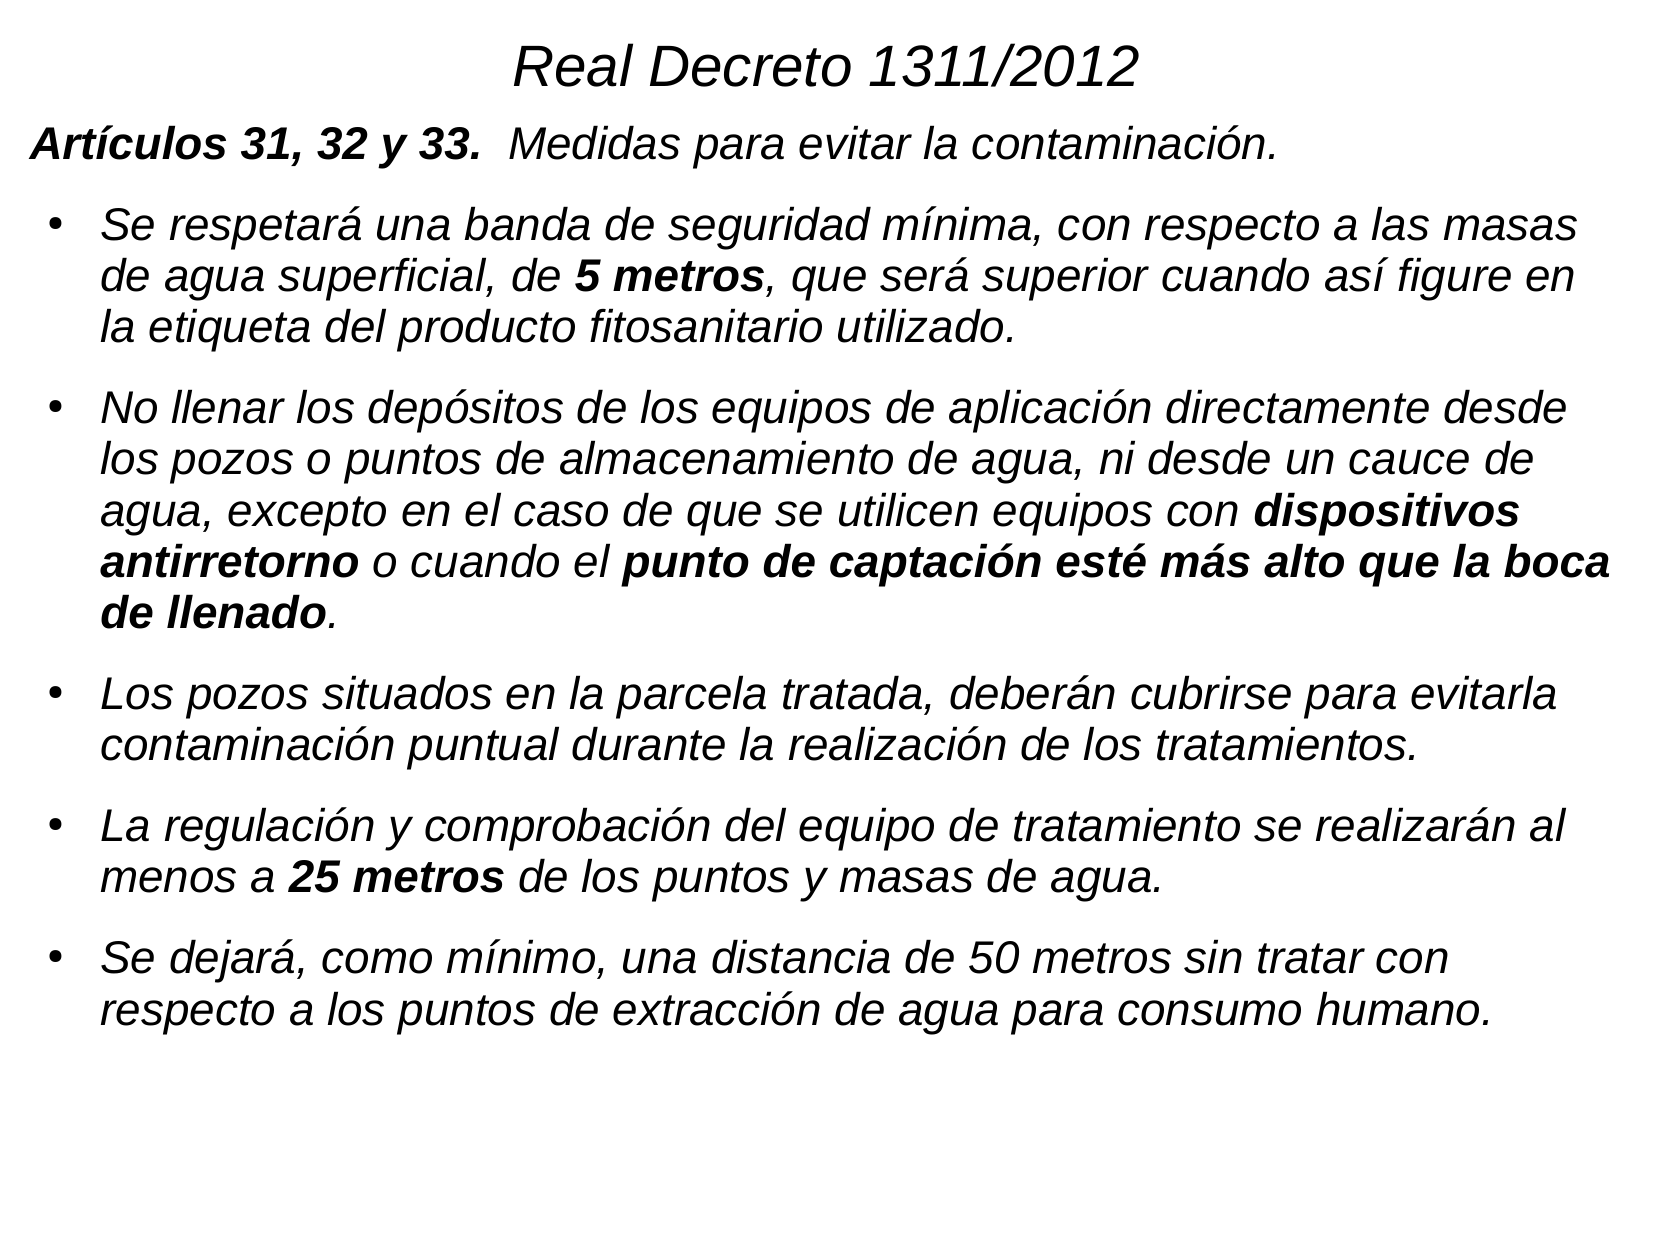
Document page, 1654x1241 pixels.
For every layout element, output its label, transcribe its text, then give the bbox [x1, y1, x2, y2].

list Artículos 31, 32 y 33. Medidas para evitar la contaminación. Se respetará una banda de seguridad mínima, con respecto a las masas de agua superficial, de 5 metros, que será superior cuando así figure en la etiqueta del producto fitosanitario utilizado. No llenar los depósitos de los equipos de aplicación directamente desde los pozos o puntos de almacenamiento de agua, ni desde un cauce de agua, excepto en el caso de que se utilicen equipos con dispositivos antirretorno o cuando el punto de captación esté más alto que la boca de llenado. Los pozos situados en la parcela tratada, deberán cubrirse para evitarla contaminación puntual durante la realización de los tratamientos. La regulación y comprobación del equipo de tratamiento se realizarán al menos a 25 metros de los puntos y masas de agua. Se dejará, como mínimo, una distancia de 50 metros sin tratar con respecto a los puntos de extracción de agua para consumo humano. [29, 118, 1625, 1241]
title Real Decreto 1311/2012 [82, 31, 1571, 101]
